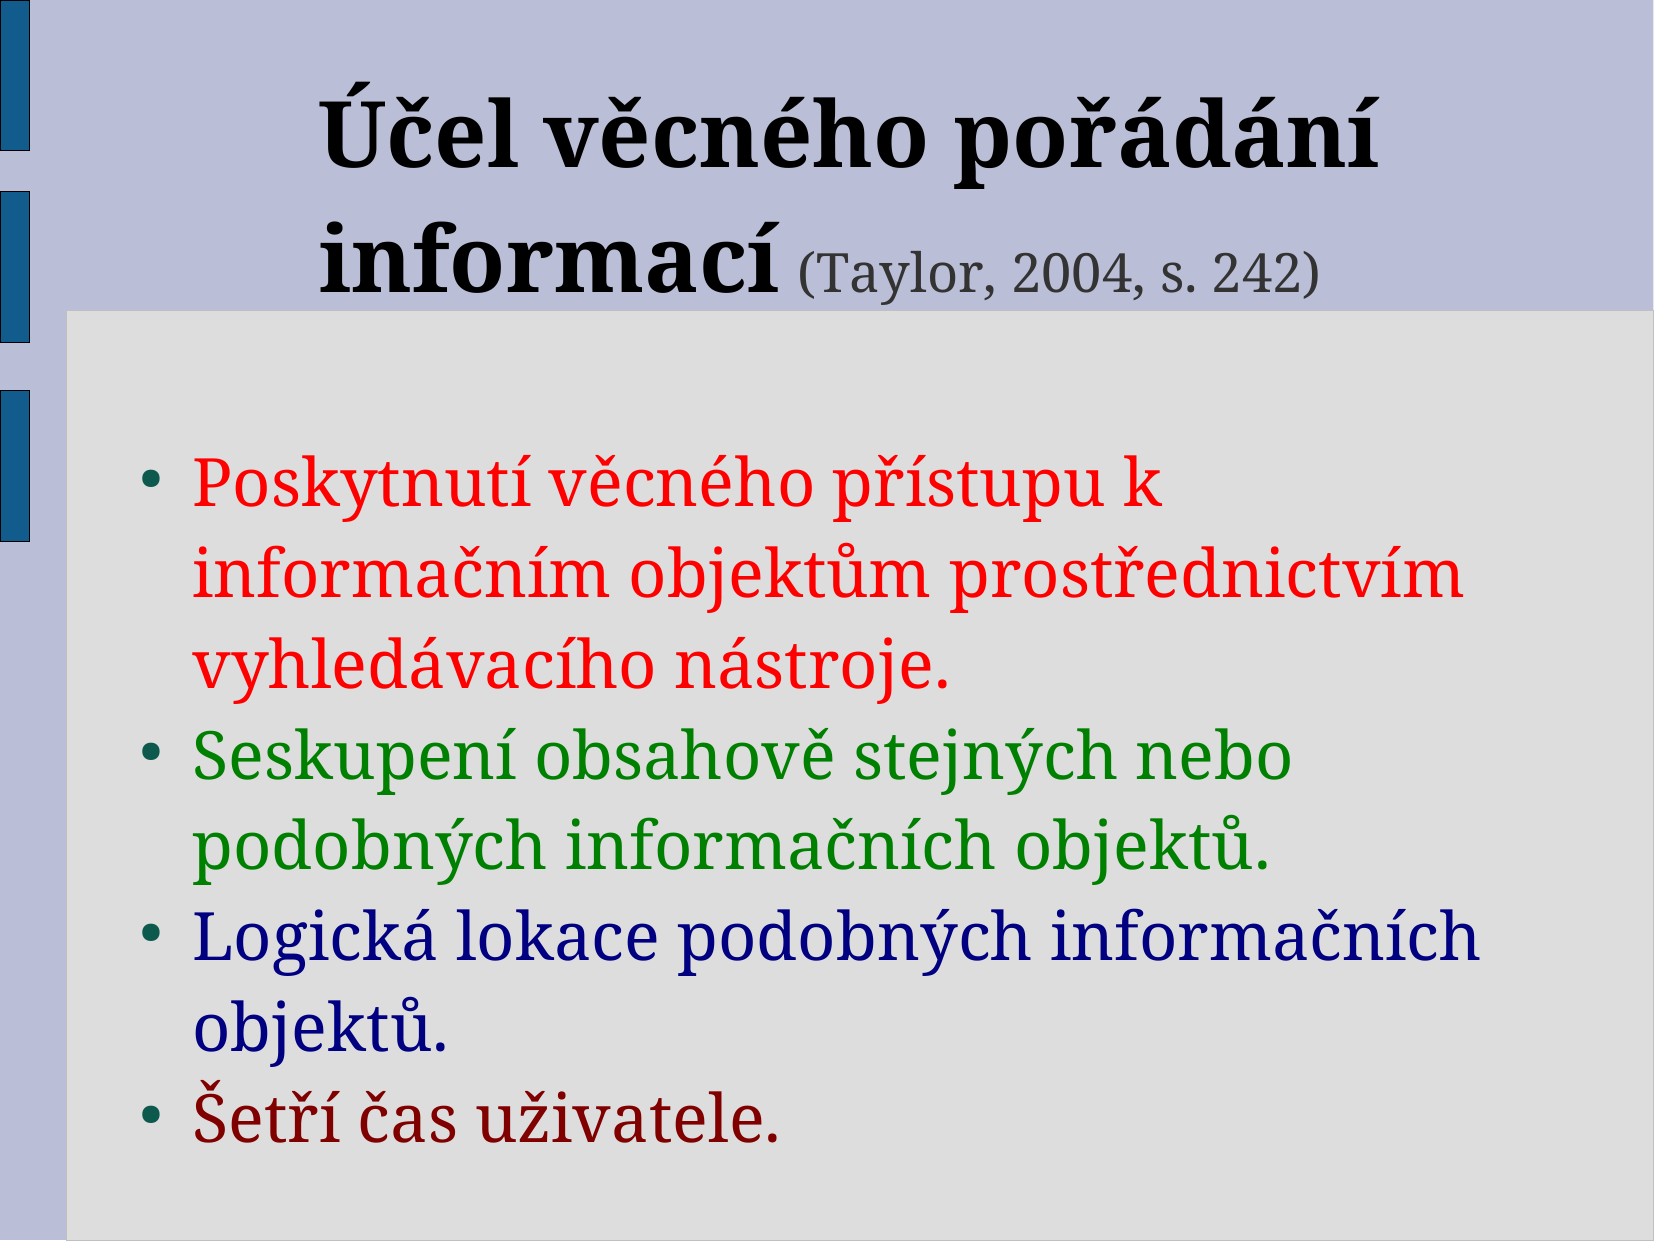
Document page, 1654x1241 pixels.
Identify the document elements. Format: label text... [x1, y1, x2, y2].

title Účel věcného pořádání informací (Taylor, 2004, s. 242) [121, 90, 1534, 299]
list Poskytnutí věcného přístupu k informačním objektům prostřednictvím vyhledávacího nástroje. Seskupení obsahově stejných nebo podobných informačních objektů. Logická lokace podobných informačních objektů. Šetří čas uživatele. [121, 344, 1534, 1112]
